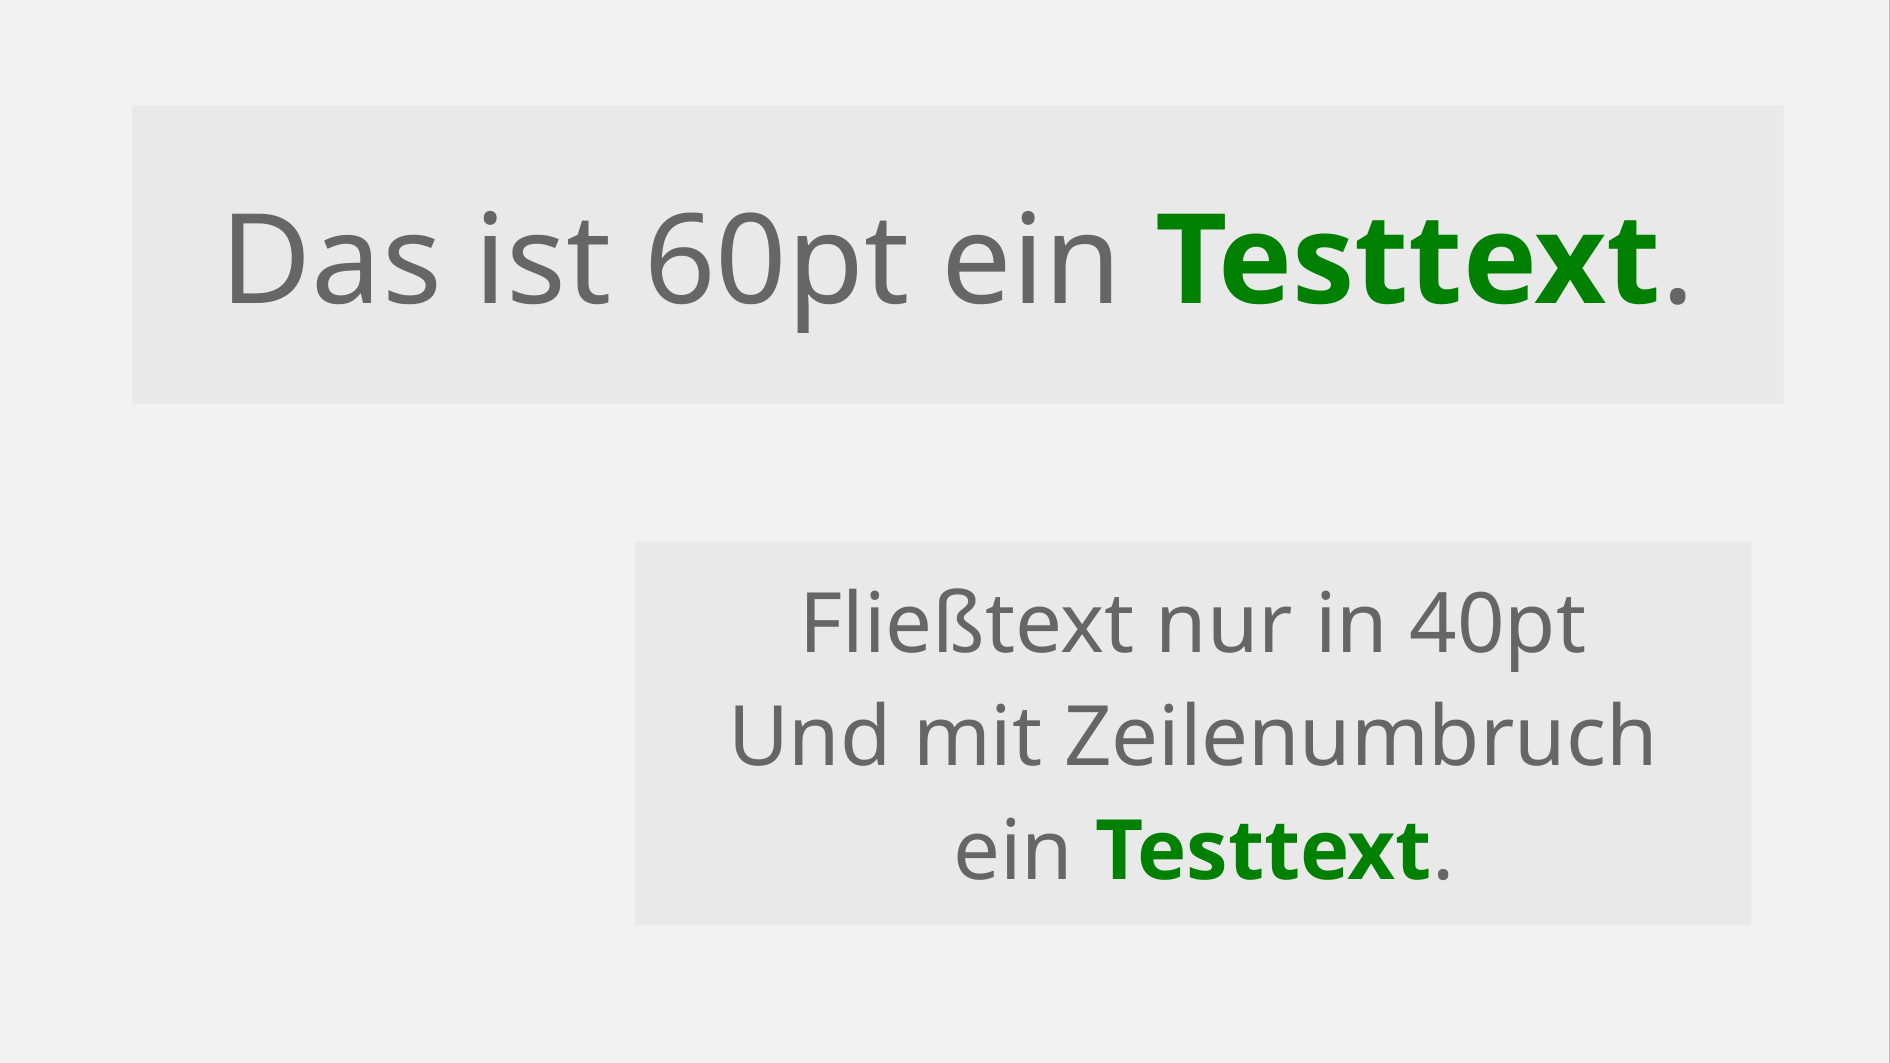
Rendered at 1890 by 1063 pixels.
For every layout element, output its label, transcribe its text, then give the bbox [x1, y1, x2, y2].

text_box Das ist 60pt ein Testtext. [131, 105, 1784, 404]
text_box [0, 0, 1890, 1063]
text_box Fließtext nur in 40pt Und mit Zeilenumbruch ein Testtext. [635, 541, 1752, 926]
